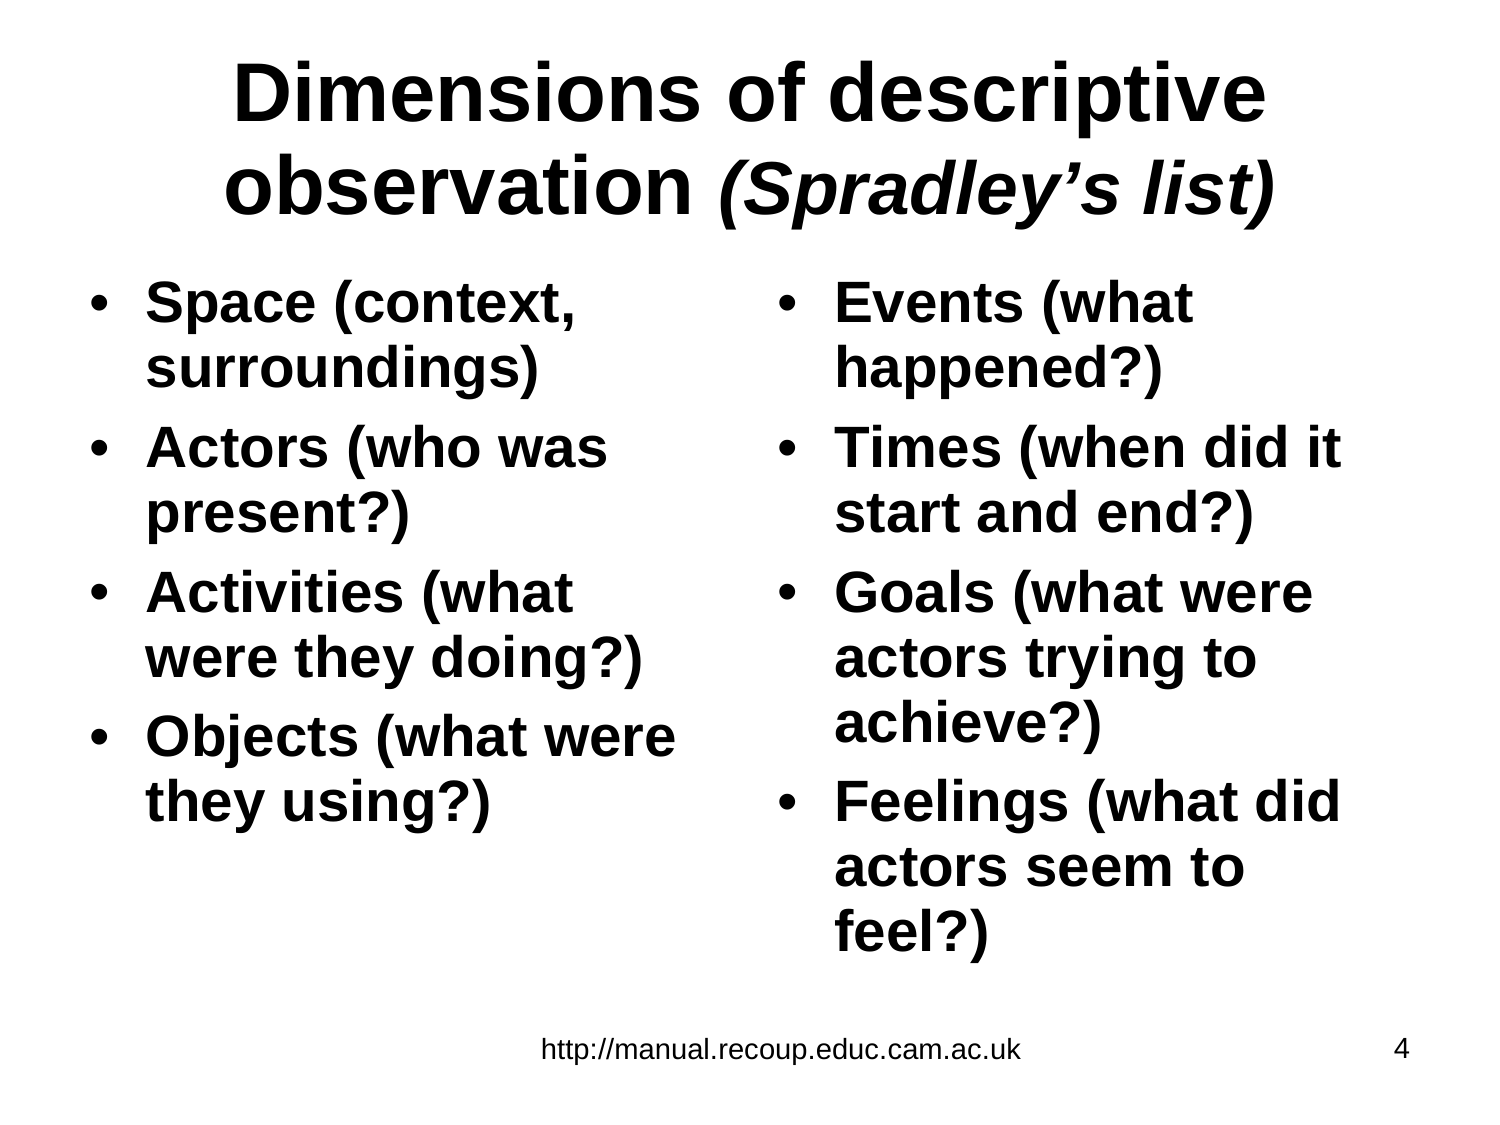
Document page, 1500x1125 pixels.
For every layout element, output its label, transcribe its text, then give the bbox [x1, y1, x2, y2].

list Events (what happened?) Times (when did it start and end?) Goals (what were actors trying to achieve?) Feelings (what did actors seem to feel?) [763, 262, 1425, 1022]
title Dimensions of descriptive observation (Spradley’s list) [84, 31, 1416, 247]
list Space (context, surroundings) Actors (who was present?) Activities (what were they doing?) Objects (what were they using?) [74, 262, 737, 1006]
